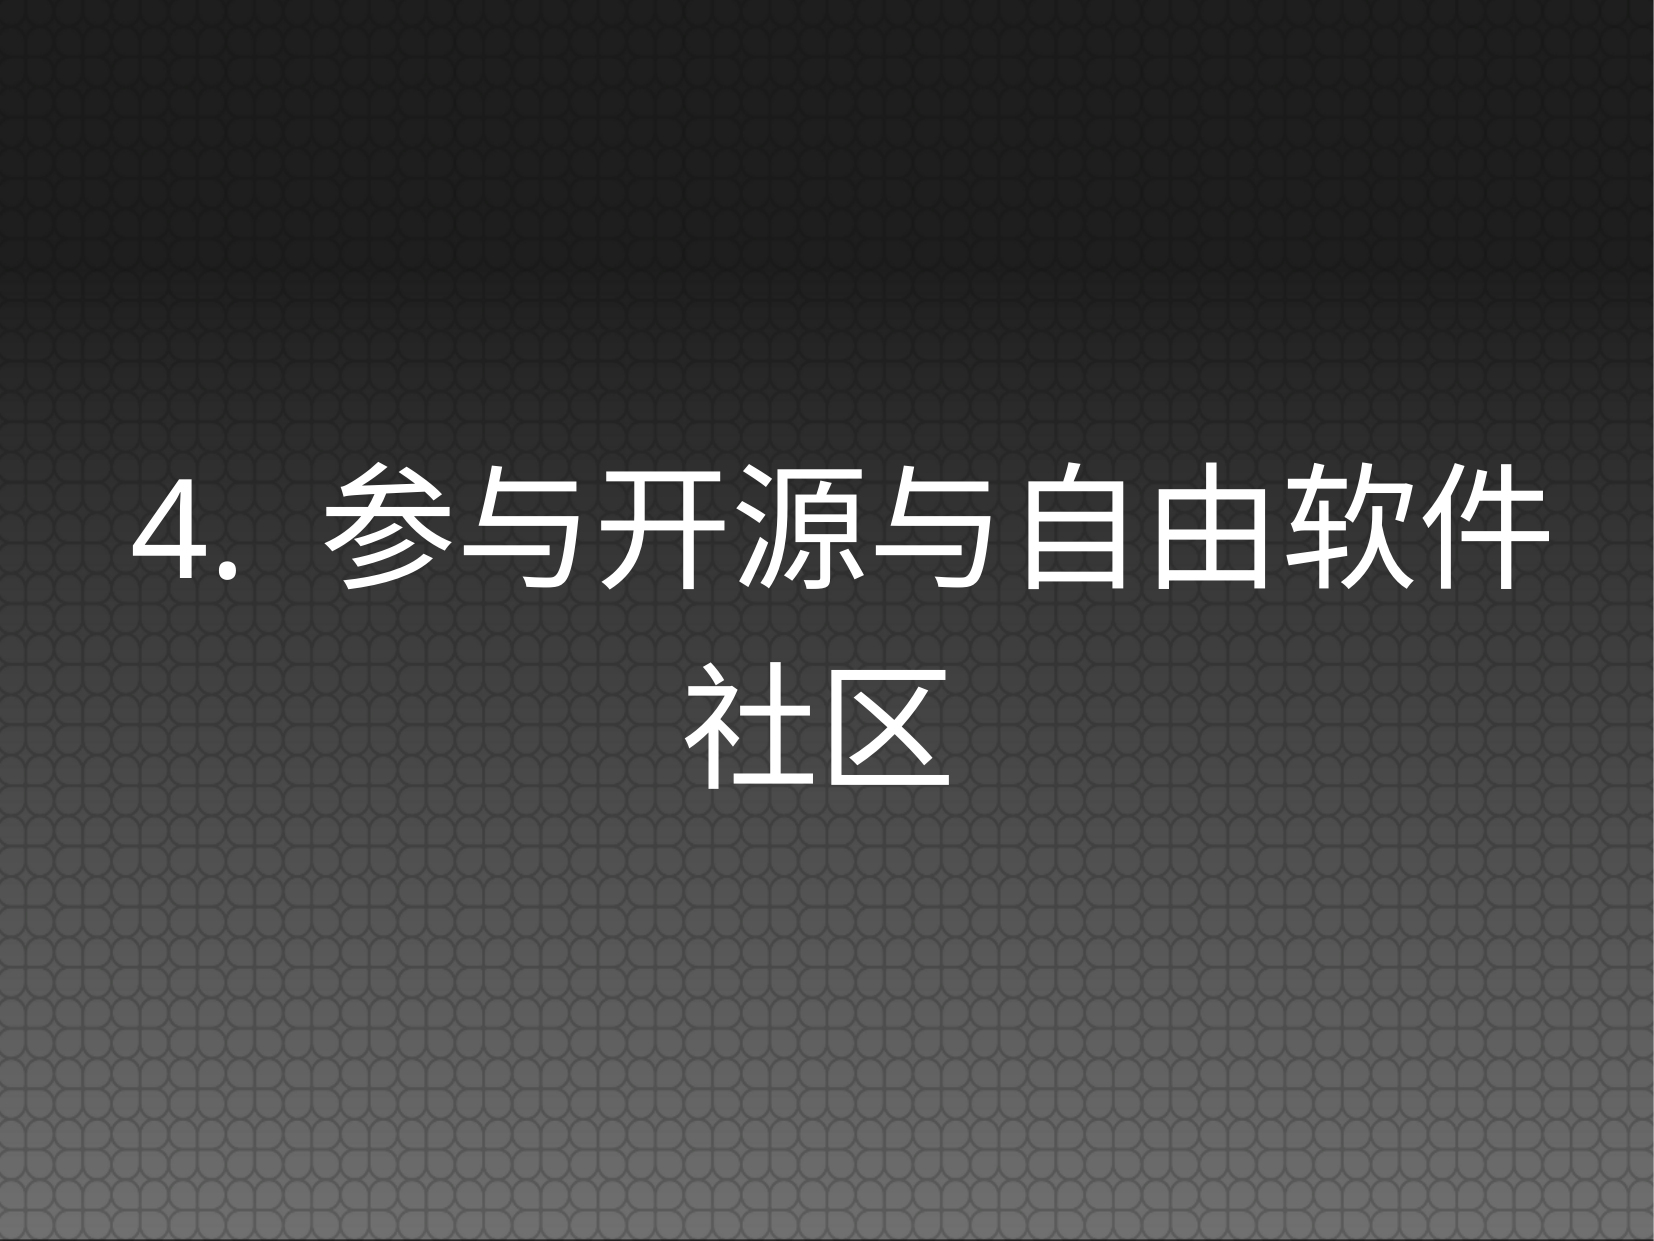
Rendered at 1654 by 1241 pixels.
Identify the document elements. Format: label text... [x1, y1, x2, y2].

title 4. 参与开源与自由软件社区 [75, 415, 1564, 823]
picture [0, 0, 1654, 1241]
